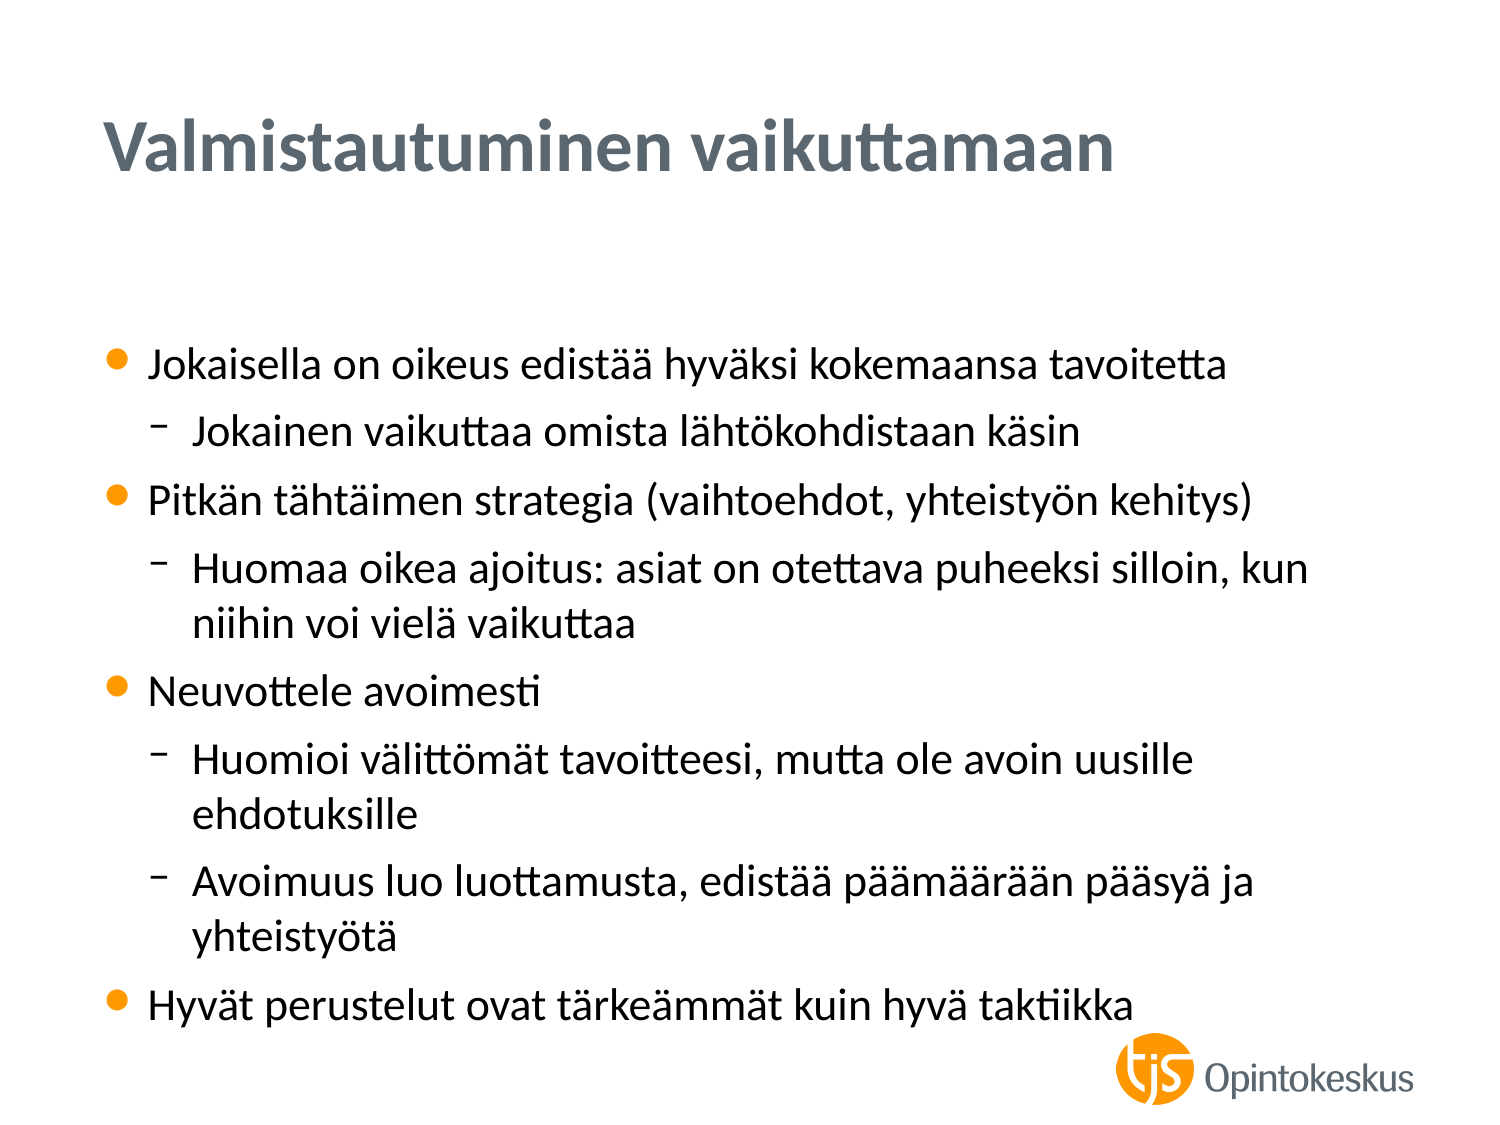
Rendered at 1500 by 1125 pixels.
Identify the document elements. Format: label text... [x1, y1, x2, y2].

picture [1116, 1033, 1413, 1105]
title Valmistautuminen vaikuttamaan [88, 88, 1412, 266]
list Jokaisella on oikeus edistää hyväksi kokemaansa tavoitetta Jokainen vaikuttaa omista lähtökohdistaan käsin Pitkän tähtäimen strategia (vaihtoehdot, yhteistyön kehitys) Huomaa oikea ajoitus: asiat on otettava puheeksi silloin, kun niihin voi vielä vaikuttaa Neuvottele avoimesti Huomioi välittömät tavoitteesi, mutta ole avoin uusille ehdotuksille Avoimuus luo luottamusta, edistää päämäärään pääsyä ja yhteistyötä Hyvät perustelut ovat tärkeämmät kuin hyvä taktiikka [88, 324, 1412, 1004]
